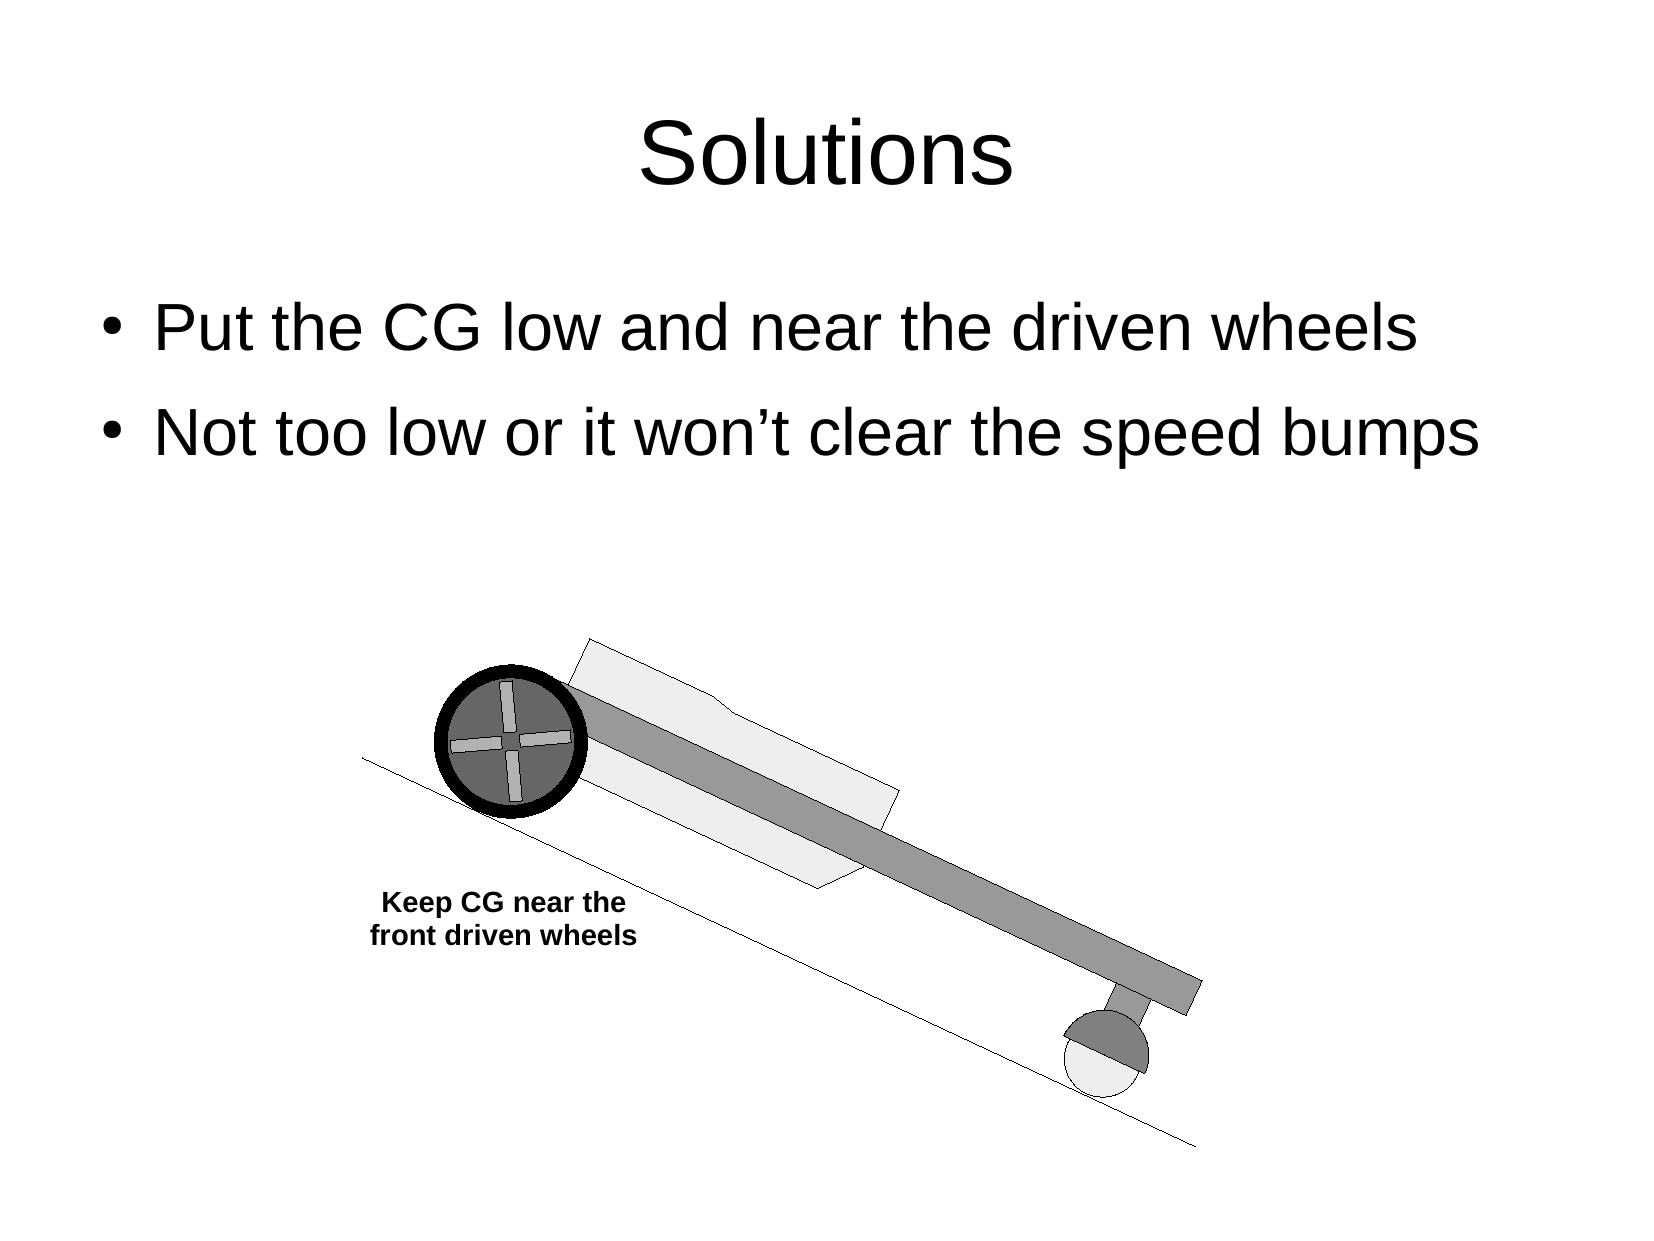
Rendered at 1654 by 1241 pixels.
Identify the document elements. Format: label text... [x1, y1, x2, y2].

text_box Keep CG near the front driven wheels [350, 878, 658, 1041]
title Solutions [82, 49, 1571, 257]
list Put the CG low and near the driven wheels Not too low or it won’t clear the speed bumps [82, 290, 1571, 1010]
text_box [434, 638, 1203, 1098]
